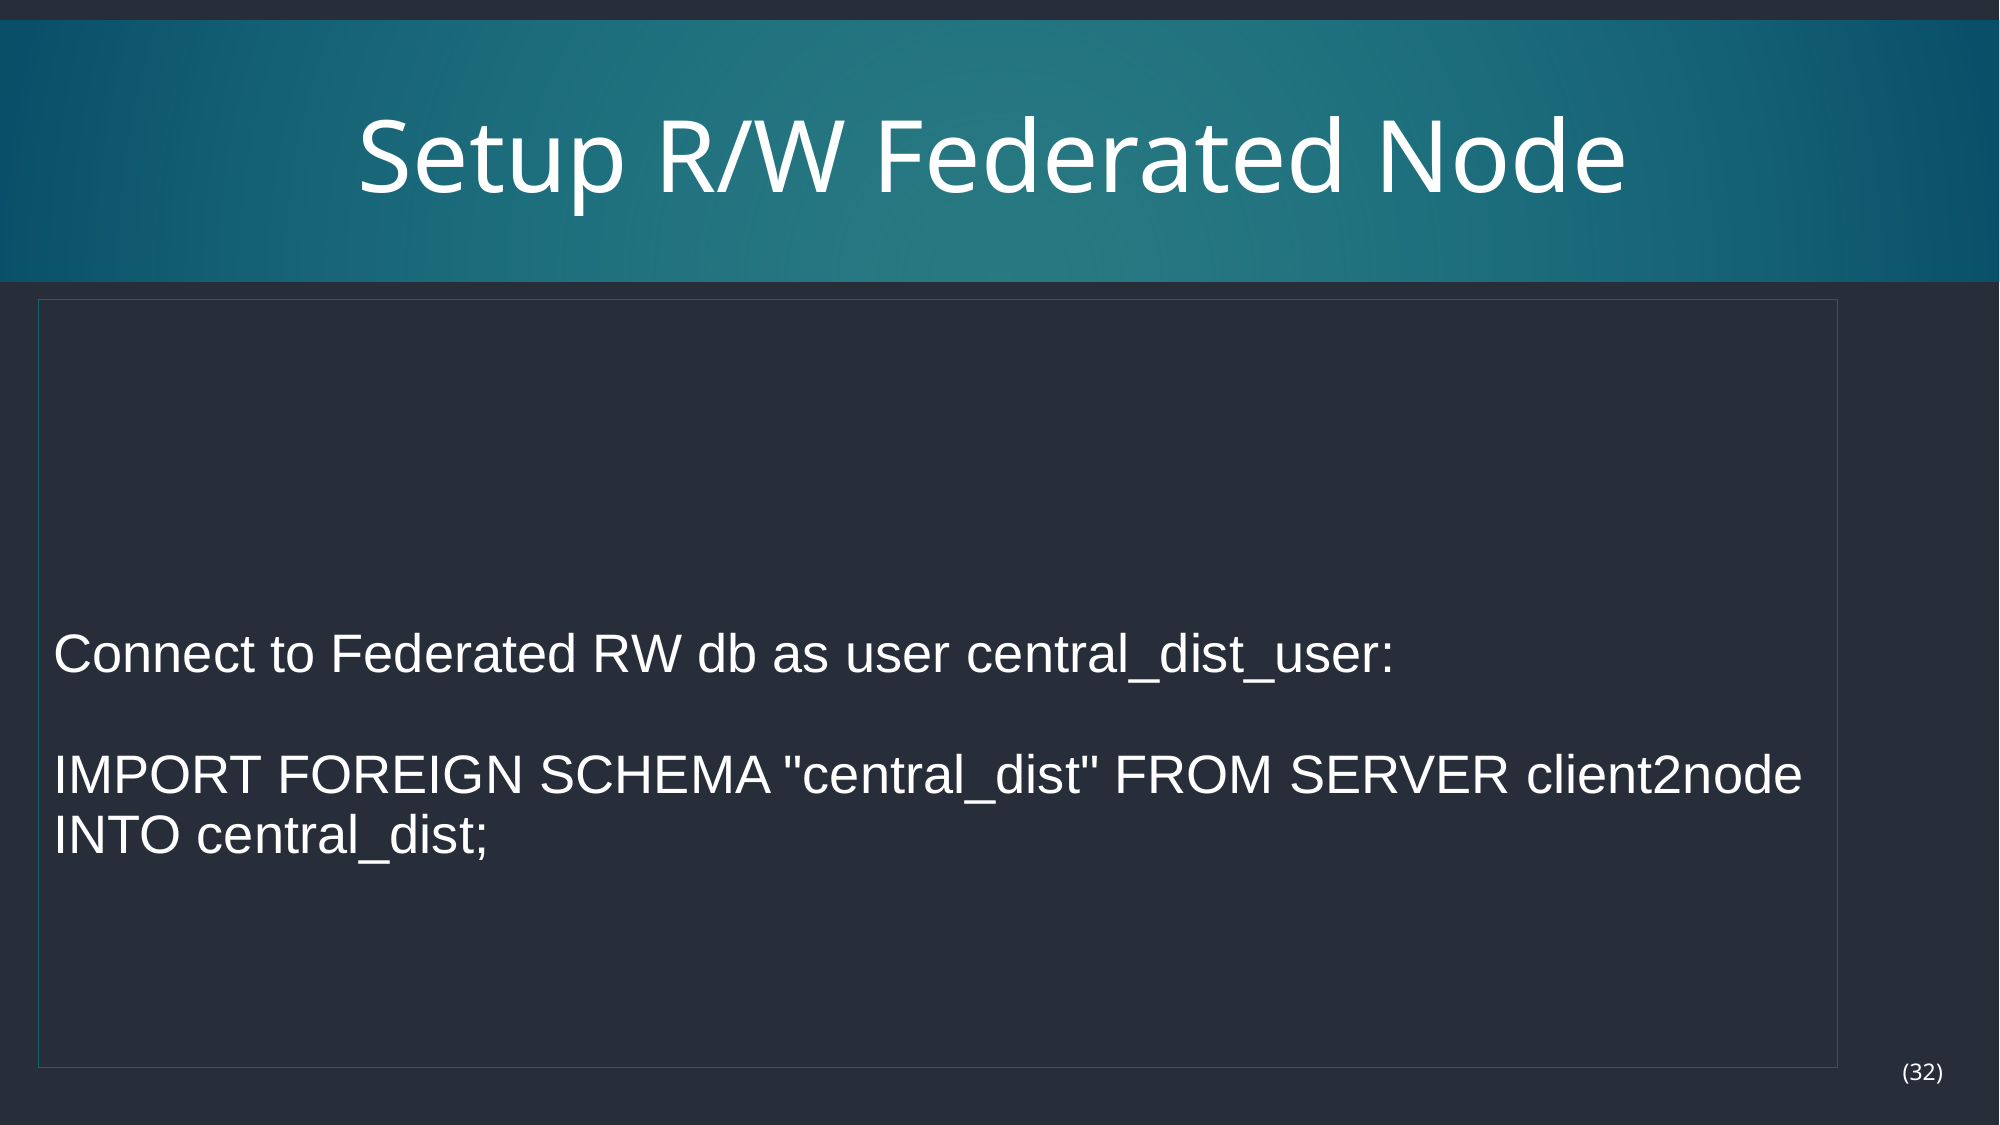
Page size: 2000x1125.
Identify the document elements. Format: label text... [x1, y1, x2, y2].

text_box Setup R/W Federated Node [37, 85, 1950, 220]
text_box Connect to Federated RW db as user central_dist_user: IMPORT FOREIGN SCHEMA "central_dist" FROM SERVER client2node INTO central_dist; [38, 299, 1838, 1068]
text_box [0, 20, 2000, 282]
slide_number (<number>) [1508, 1042, 1959, 1103]
